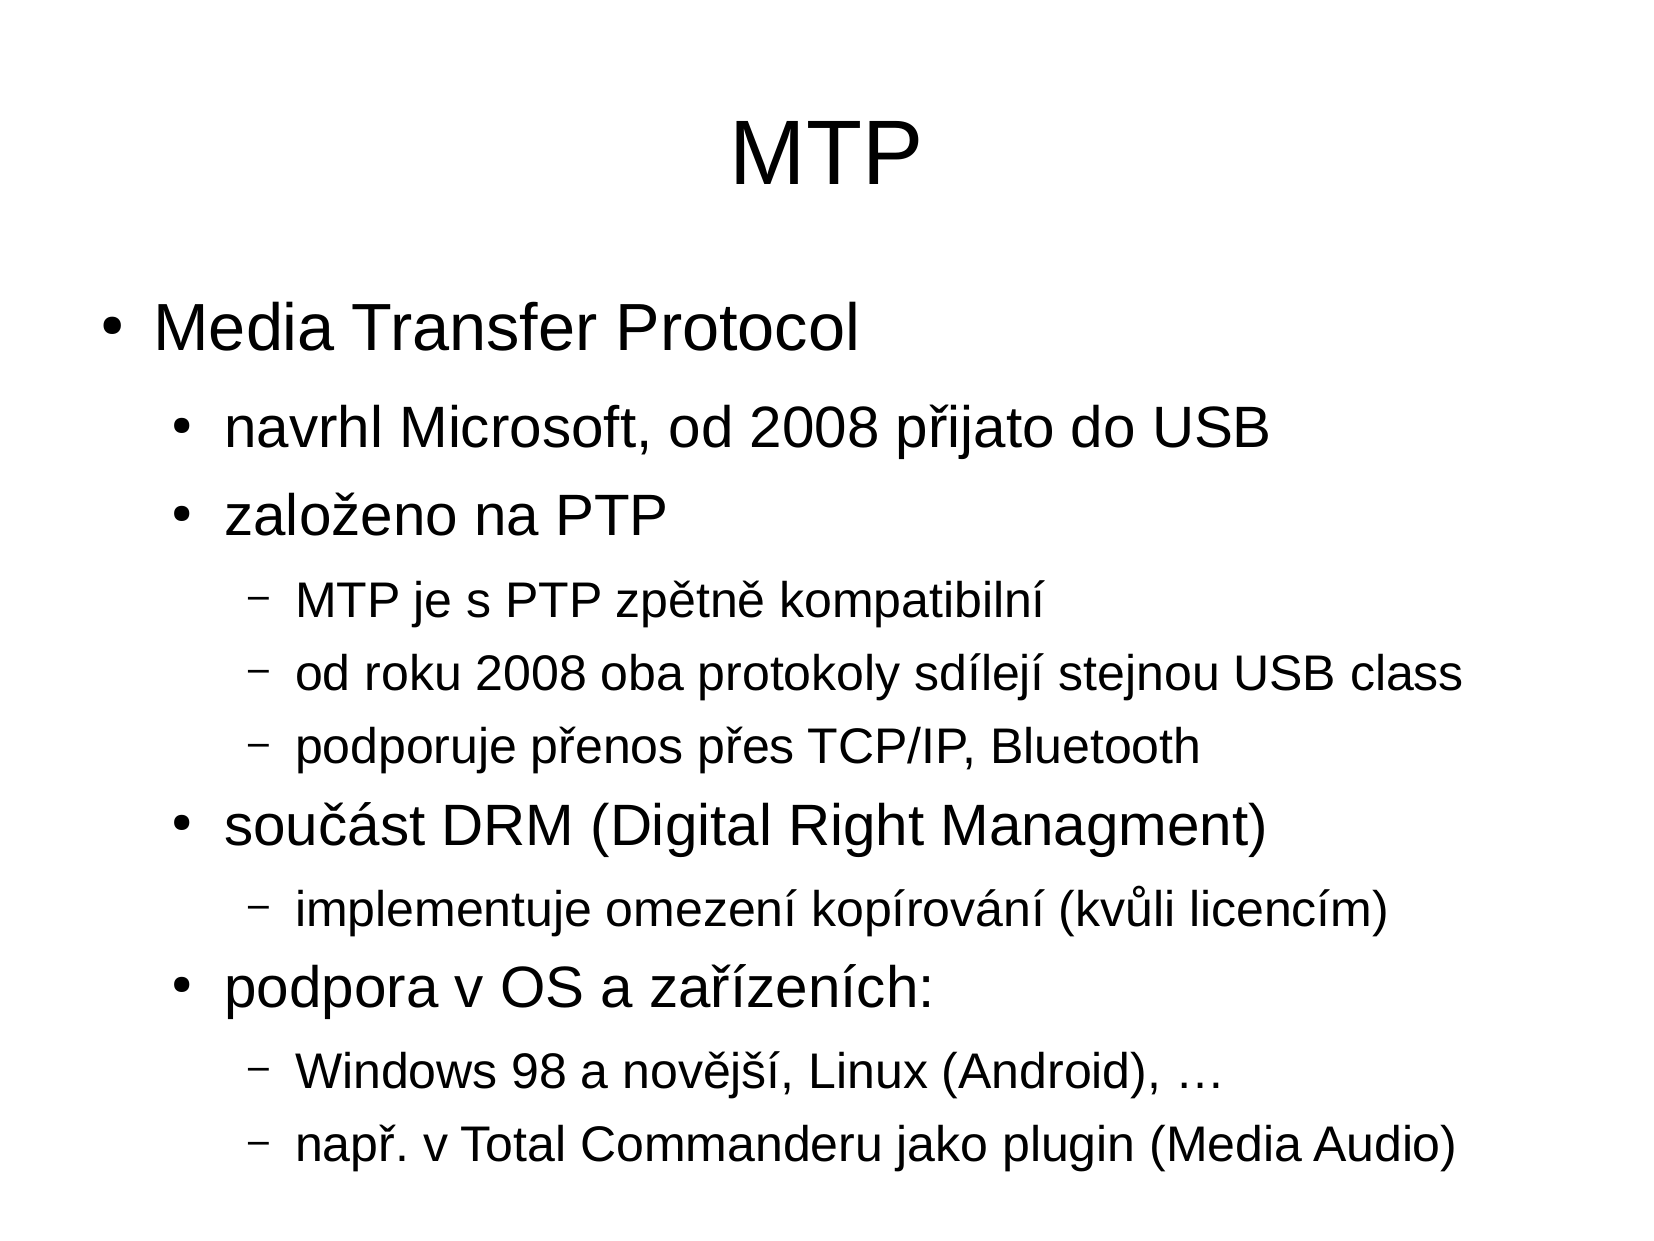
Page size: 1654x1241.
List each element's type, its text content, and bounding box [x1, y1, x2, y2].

list Media Transfer Protocol navrhl Microsoft, od 2008 přijato do USB založeno na PTP MTP je s PTP zpětně kompatibilní od roku 2008 oba protokoly sdílejí stejnou USB class podporuje přenos přes TCP/IP, Bluetooth součást DRM (Digital Right Managment) implementuje omezení kopírování (kvůli licencím) podpora v OS a zařízeních: Windows 98 a novější, Linux (Android), … např. v Total Commanderu jako plugin (Media Audio) [82, 290, 1571, 1205]
title MTP [82, 49, 1571, 257]
